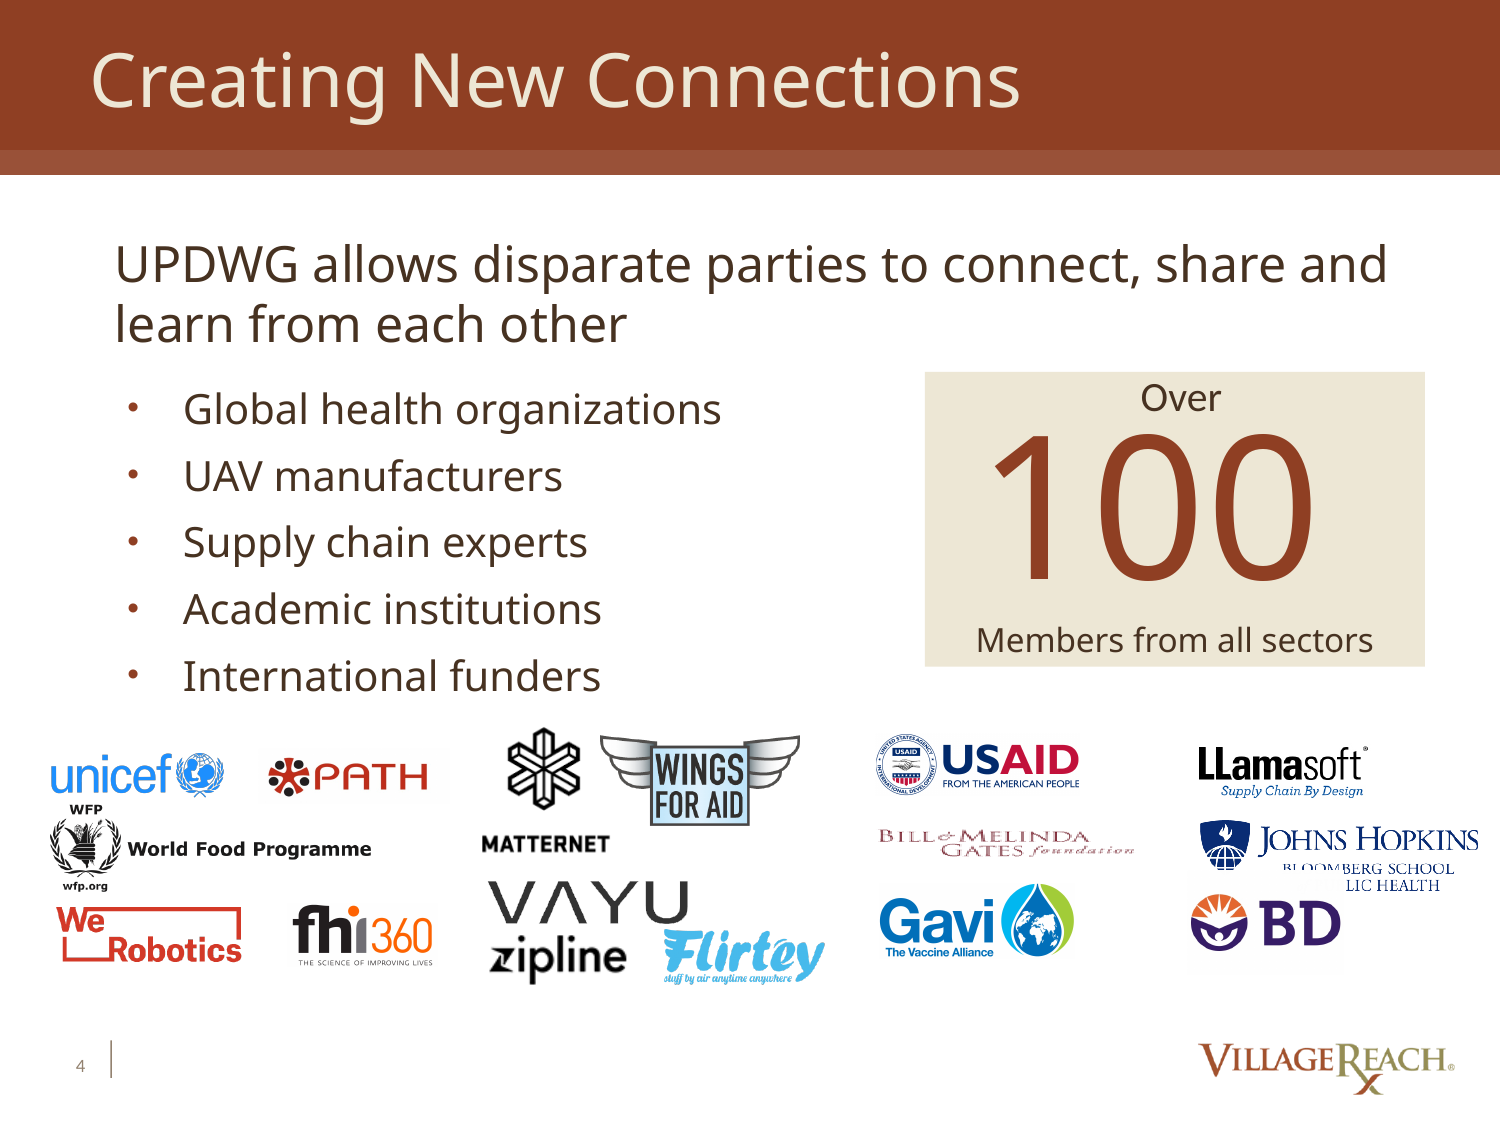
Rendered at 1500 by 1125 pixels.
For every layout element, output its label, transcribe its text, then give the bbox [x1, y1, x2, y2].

picture [474, 881, 688, 992]
list Global health organizations UAV manufacturers Supply chain experts Academic institutions International funders [112, 375, 1351, 842]
picture [879, 883, 1075, 959]
picture [50, 903, 244, 967]
picture [287, 903, 438, 967]
picture [50, 748, 450, 892]
text_box Over [1087, 362, 1275, 428]
picture [1187, 820, 1478, 975]
picture [875, 808, 1138, 877]
text_box 100 Members from all sectors [924, 371, 1425, 667]
picture [1187, 733, 1378, 809]
picture [662, 928, 825, 985]
title Creating New Connections [75, 24, 1425, 148]
slide_number <number> [25, 1042, 100, 1088]
picture [50, 753, 225, 798]
picture [1188, 1034, 1465, 1104]
text_box UPDWG allows disparate parties to connect, share and learn from each other [100, 224, 1425, 360]
picture [875, 733, 1080, 796]
picture [462, 712, 800, 875]
